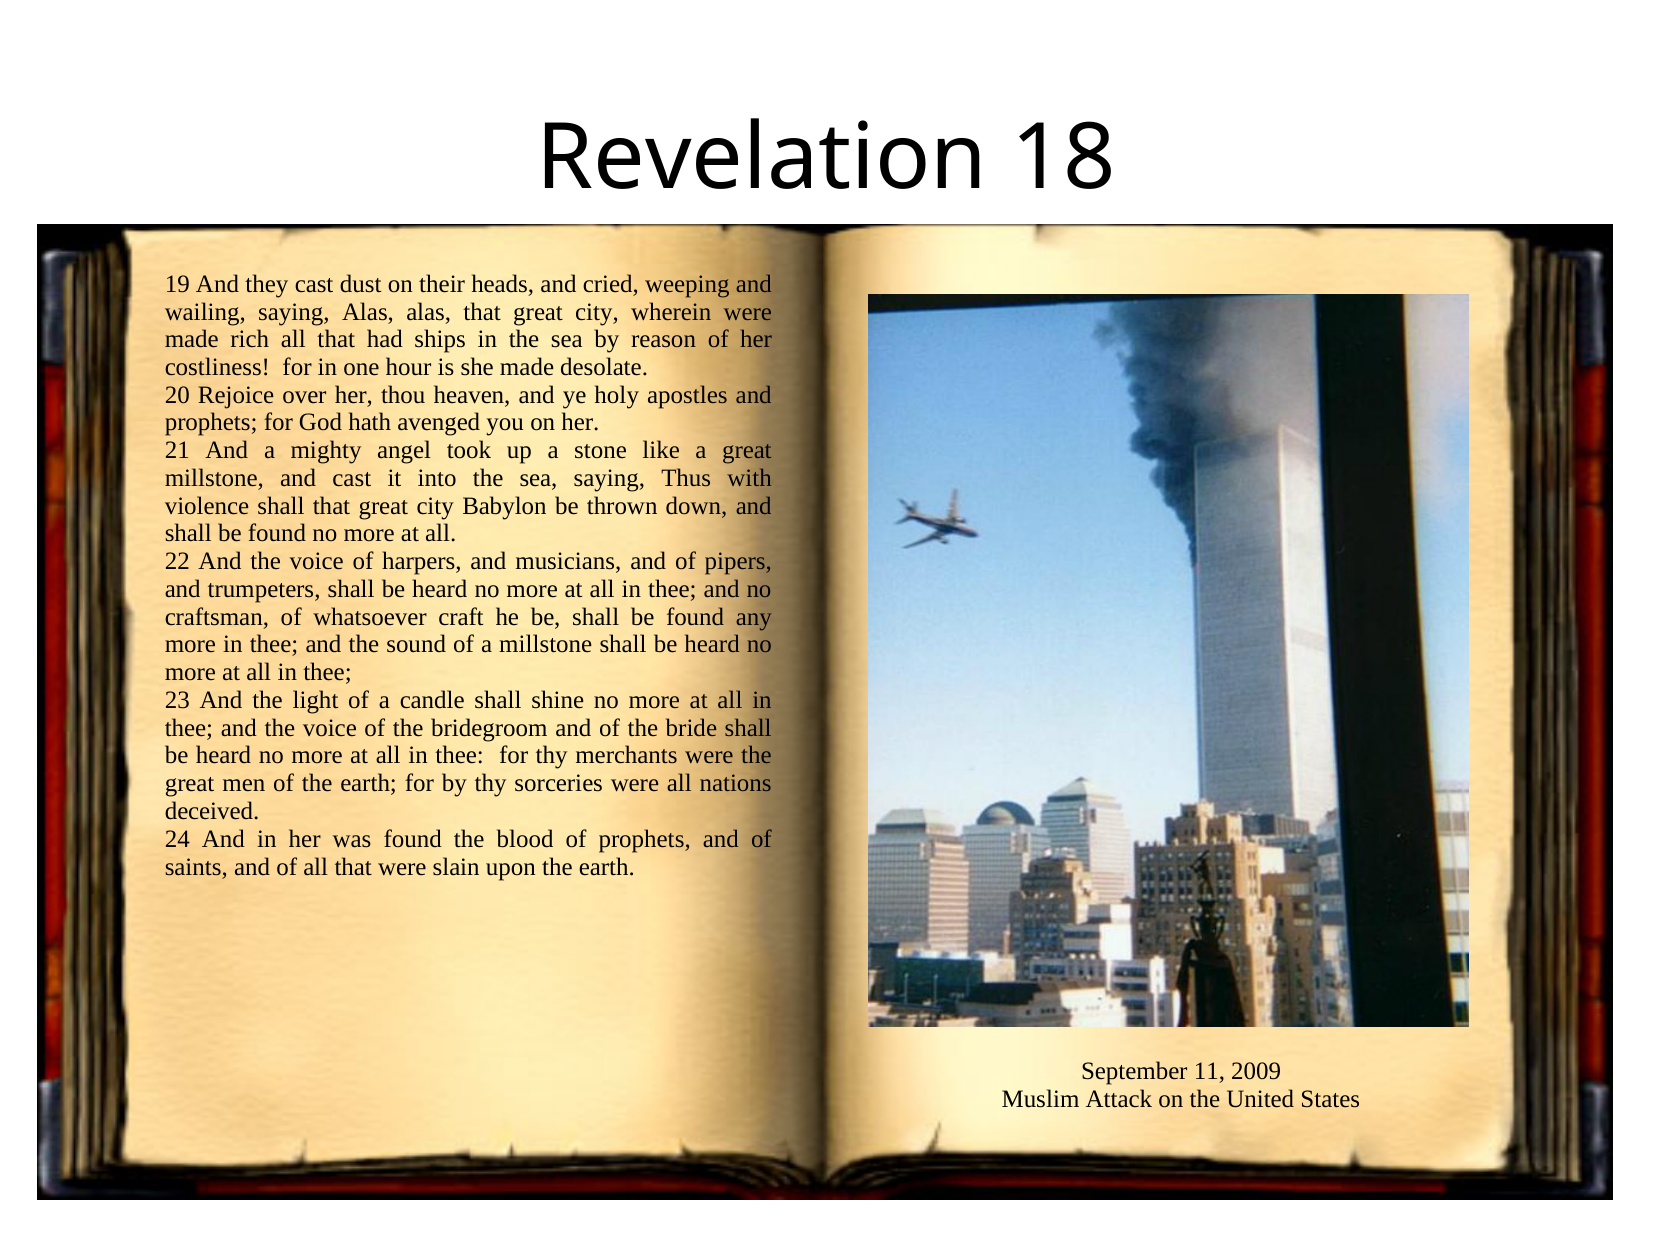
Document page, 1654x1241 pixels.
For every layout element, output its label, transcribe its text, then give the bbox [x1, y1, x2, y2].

picture [37, 224, 1613, 1201]
text_box September 11, 2009 Muslim Attack on the United States [862, 1050, 1501, 1121]
title Revelation 18 [82, 49, 1571, 224]
text_box 19 And they cast dust on their heads, and cried, weeping and wailing, saying, Alas, alas, that great city, wherein were made rich all that had ships in the sea by reason of her costliness! for in one hour is she made desolate. 20 Rejoice over her, thou heaven, and ye holy apostles and prophets; for God hath avenged you on her. 21 And a mighty angel took up a stone like a great millstone, and cast it into the sea, saying, Thus with violence shall that great city Babylon be thrown down, and shall be found no more at all. 22 And the voice of harpers, and musicians, and of pipers, and trumpeters, shall be heard no more at all in thee; and no craftsman, of whatsoever craft he be, shall be found any more in thee; and the sound of a millstone shall be heard no more at all in thee; 23 And the light of a candle shall shine no more at all in thee; and the voice of the bridegroom and of the bride shall be heard no more at all in thee: for thy merchants were the great men of the earth; for by thy sorceries were all nations deceived. 24 And in her was found the blood of prophets, and of saints, and of all that were slain upon the earth. [150, 262, 788, 888]
